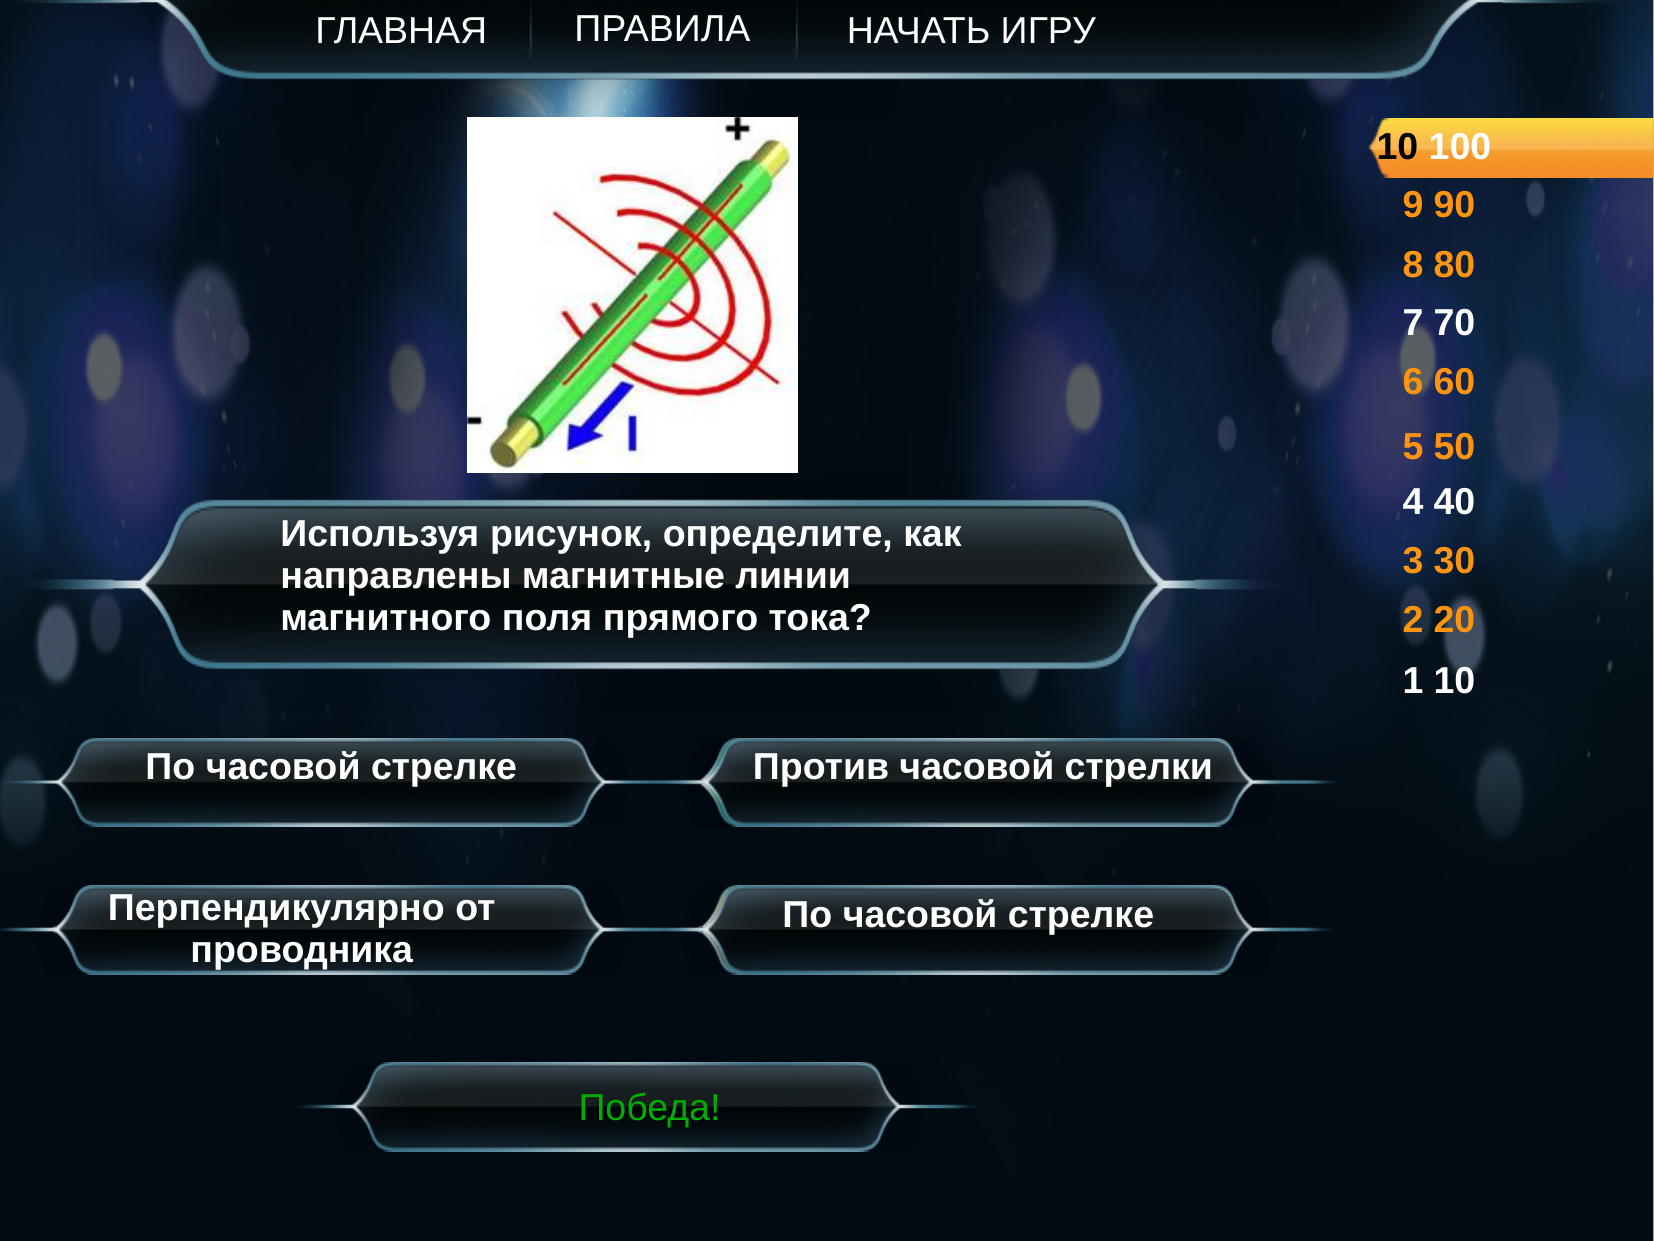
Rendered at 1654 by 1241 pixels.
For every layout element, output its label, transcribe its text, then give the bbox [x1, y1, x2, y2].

text_box 10 100 [1361, 118, 1506, 177]
text_box Используя рисунок, определите, как направлены магнитные линии магнитного поля прямого тока? [265, 505, 1034, 650]
text_box 7 70 [1387, 295, 1491, 353]
text_box НАЧАТЬ ИГРУ [832, 2, 1112, 60]
text_box По часовой стрелке [130, 738, 532, 797]
text_box 6 60 [1387, 353, 1491, 412]
text_box 2 20 [1387, 591, 1491, 650]
text_box Против часовой стрелки [738, 738, 1228, 797]
text_box 9 90 [1387, 177, 1491, 235]
text_box ПРАВИЛА [559, 0, 766, 57]
text_box 5 50 [1387, 418, 1491, 477]
picture [0, 0, 1654, 1241]
text_box ГЛАВНАЯ [300, 2, 502, 60]
text_box Перпендикулярно от проводника [93, 879, 596, 981]
text_box [236, 0, 532, 89]
text_box 8 80 [1387, 236, 1491, 295]
text_box 4 40 [1387, 477, 1491, 532]
text_box 3 30 [1387, 532, 1491, 591]
text_box По часовой стрелке [767, 885, 1169, 944]
text_box 1 10 [1387, 651, 1565, 710]
